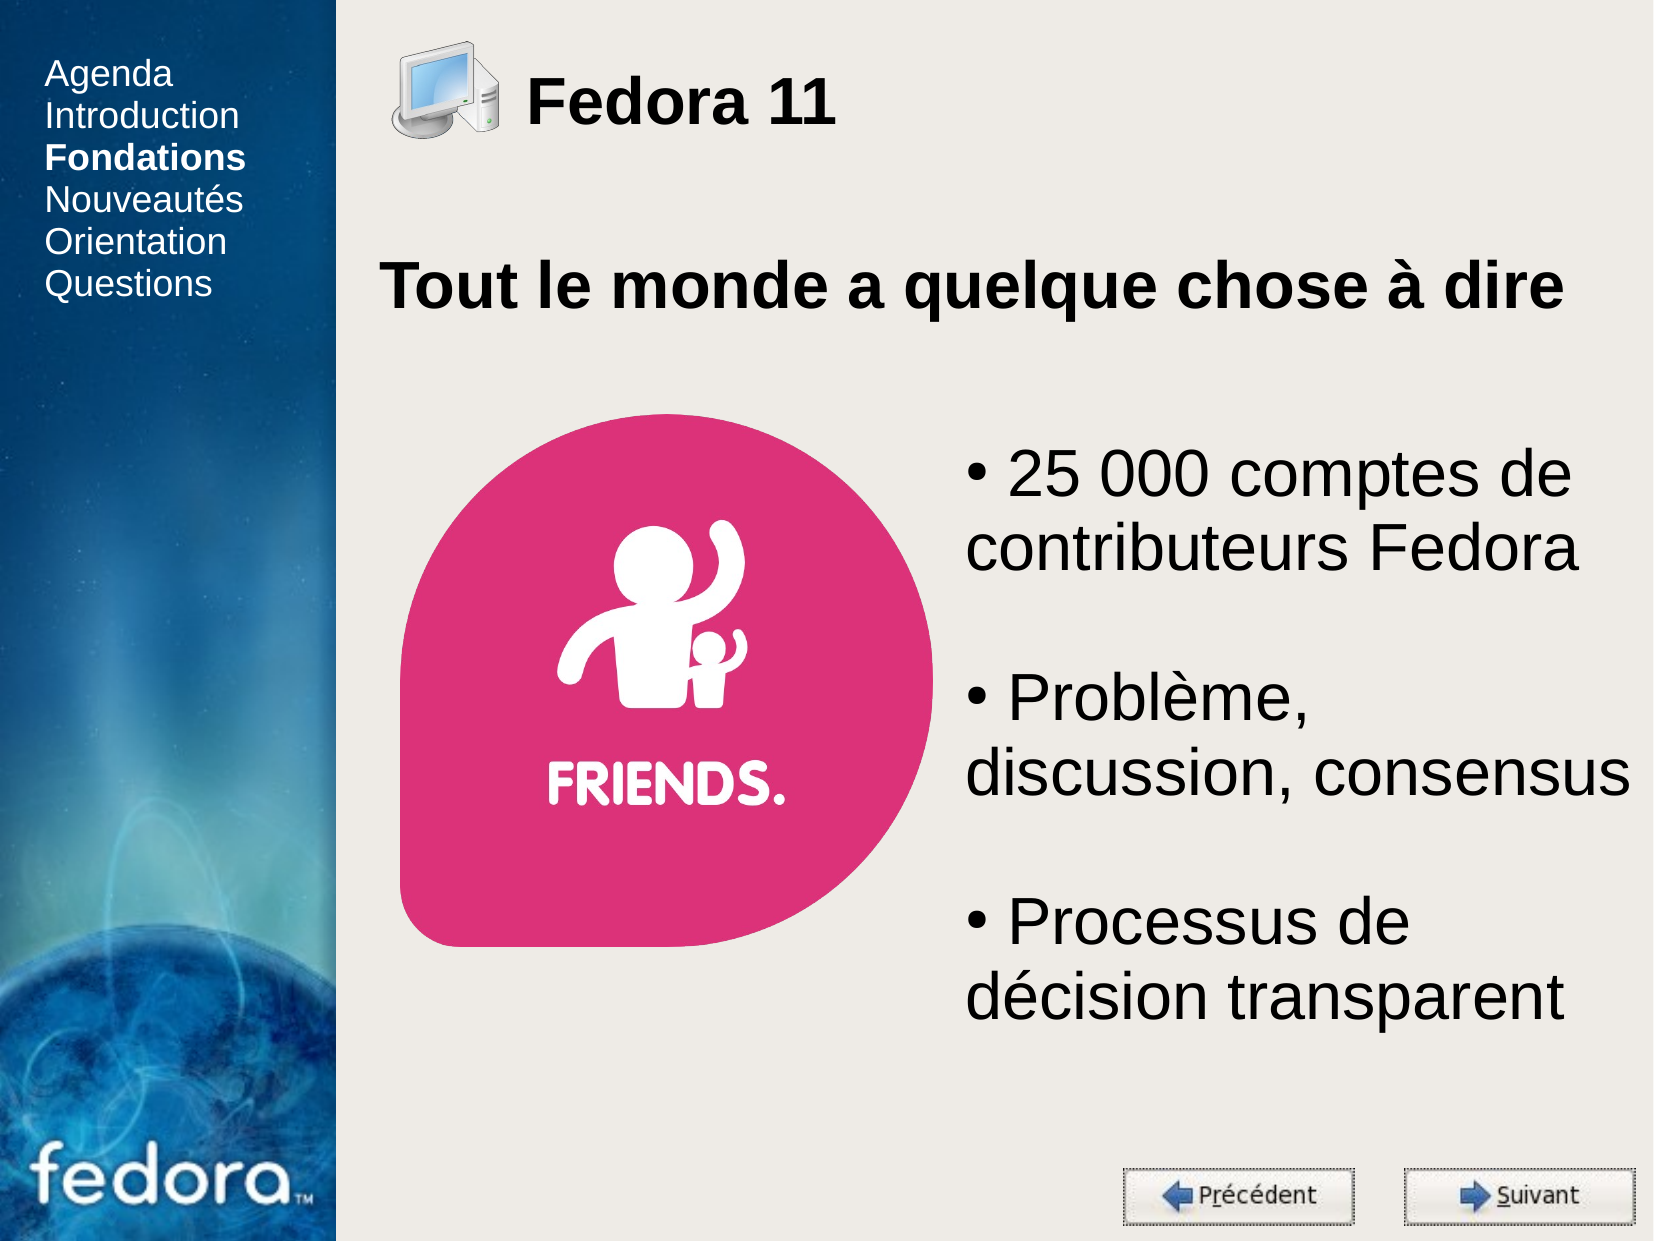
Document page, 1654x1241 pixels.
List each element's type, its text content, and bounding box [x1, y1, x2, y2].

text_box Fedora 11 [511, 56, 1316, 147]
subtitle 25 000 comptes de contributeurs Fedora Problème, discussion, consensus Processus de décision transparent [965, 367, 1641, 1102]
text_box Tout le monde a quelque chose à dire [340, 240, 1654, 331]
text_box Agenda Introduction Fondations Nouveautés Orientation Questions [29, 45, 327, 313]
picture [0, 0, 1654, 1241]
